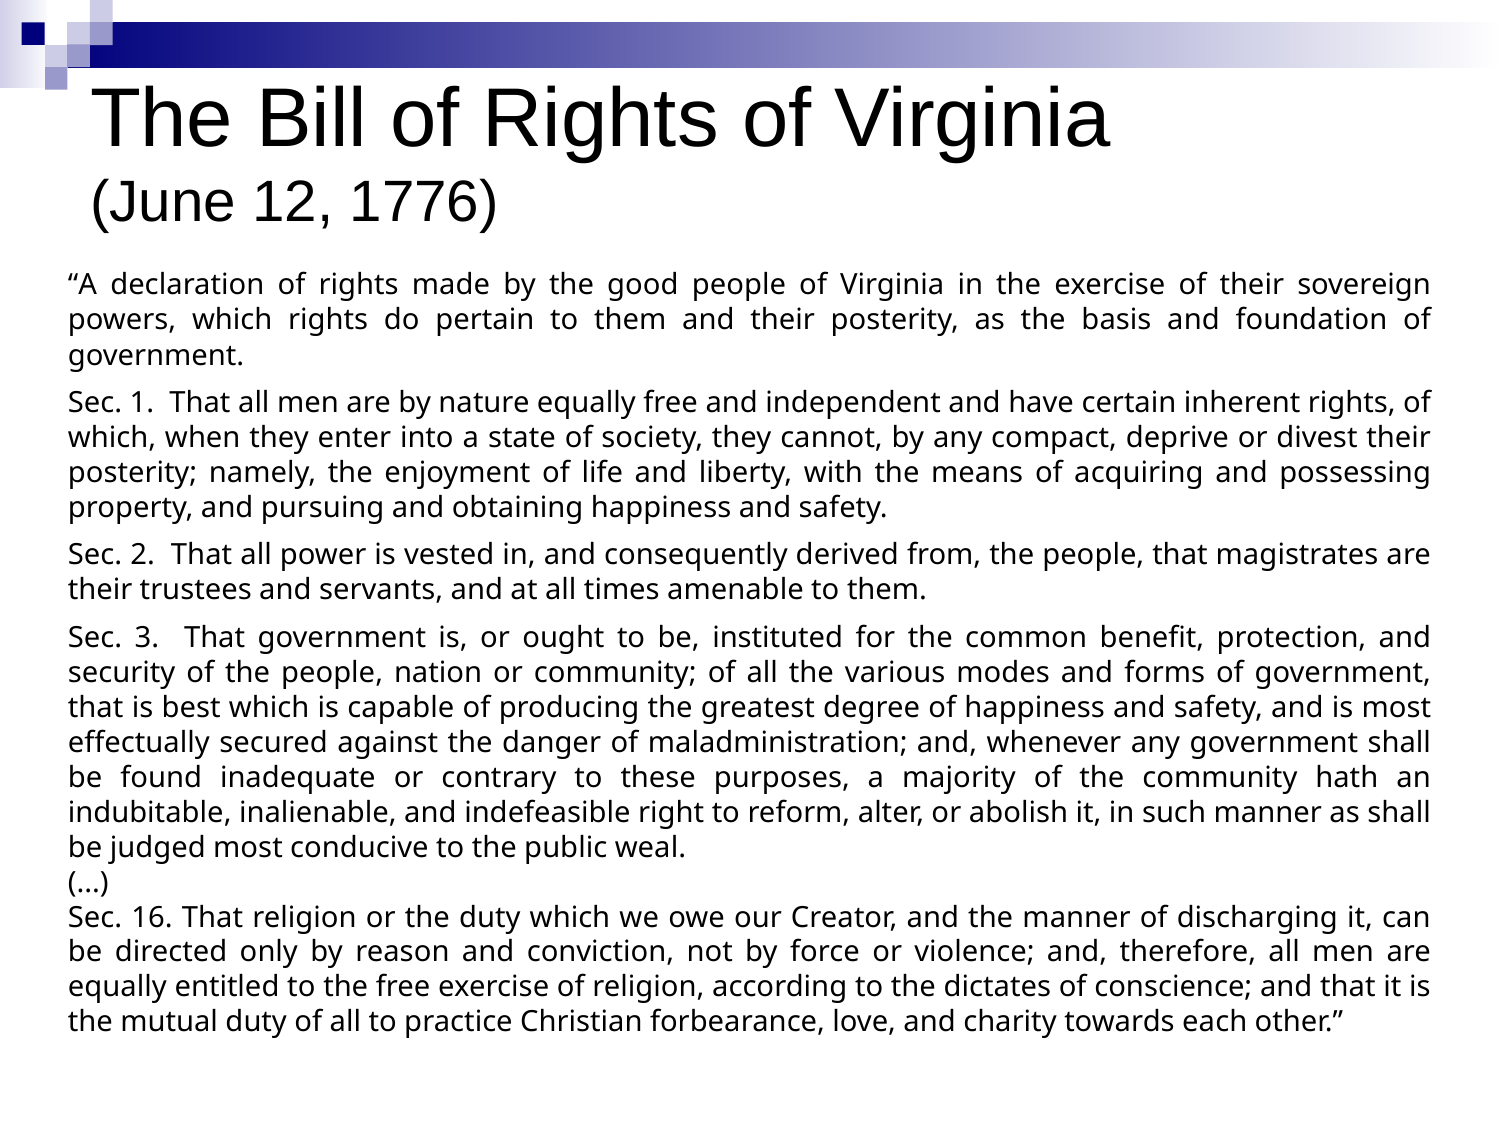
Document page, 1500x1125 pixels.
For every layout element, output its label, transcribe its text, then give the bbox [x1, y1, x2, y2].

text_box “A declaration of rights made by the good people of Virginia in the exercise of their sovereign powers, which rights do pertain to them and their posterity, as the basis and foundation of government. Sec. 1. That all men are by nature equally free and independent and have certain inherent rights, of which, when they enter into a state of society, they cannot, by any compact, deprive or divest their posterity; namely, the enjoyment of life and liberty, with the means of acquiring and possessing property, and pursuing and obtaining happiness and safety. Sec. 2. That all power is vested in, and consequently derived from, the people, that magistrates are their trustees and servants, and at all times amenable to them. Sec. 3. That government is, or ought to be, instituted for the common benefit, protection, and security of the people, nation or community; of all the various modes and forms of government, that is best which is capable of producing the greatest degree of happiness and safety, and is most effectually secured against the danger of maladministration; and, whenever any government shall be found inadequate or contrary to these purposes, a majority of the community hath an indubitable, inalienable, and indefeasible right to reform, alter, or abolish it, in such manner as shall be judged most conducive to the public weal. (...) Sec. 16. That religion or the duty which we owe our Creator, and the manner of discharging it, can be directed only by reason and conviction, not by force or violence; and, therefore, all men are equally entitled to the free exercise of religion, according to the dictates of conscience; and that it is the mutual duty of all to practice Christian forbearance, love, and charity towards each other.” [53, 258, 1447, 1046]
title The Bill of Rights of Virginia (June 12, 1776) [75, 59, 1425, 237]
